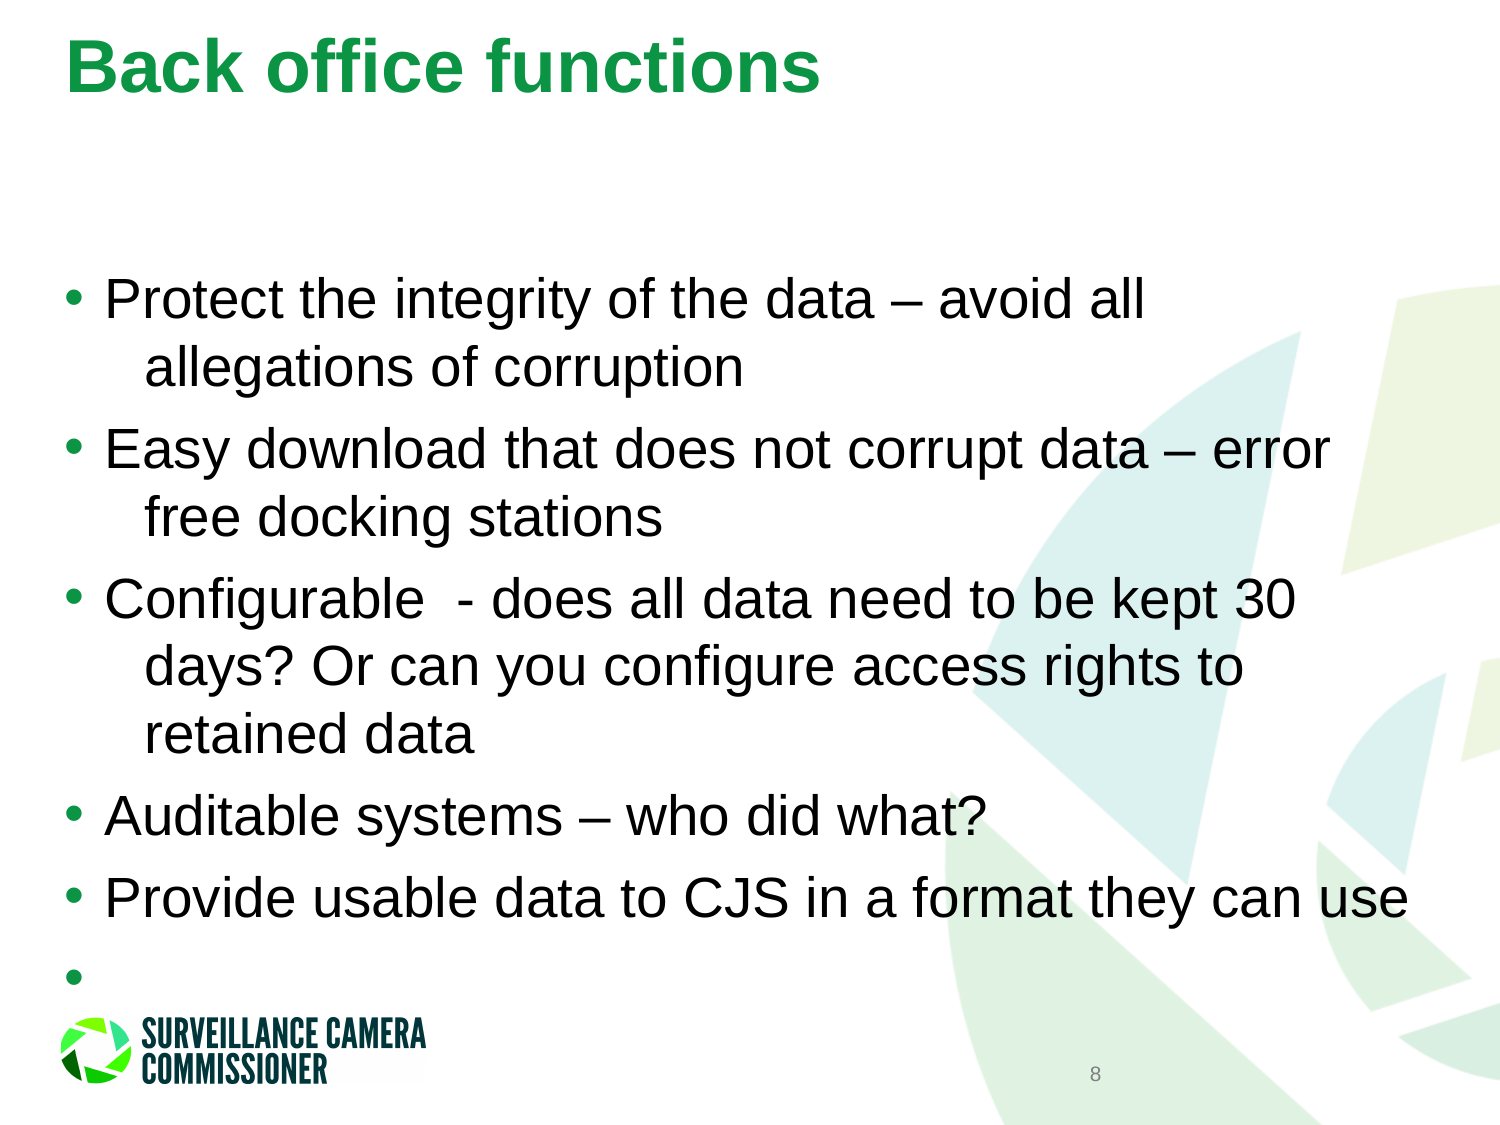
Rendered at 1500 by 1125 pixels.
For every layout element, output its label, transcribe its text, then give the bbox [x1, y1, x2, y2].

list Protect the integrity of the data – avoid all allegations of corruption Easy download that does not corrupt data – error free docking stations Configurable - does all data need to be kept 30 days? Or can you configure access rights to retained data Auditable systems – who did what? Provide usable data to CJS in a format they can use [64, 262, 1415, 988]
title Back office functions [0, 0, 1500, 221]
text_box 8 [1074, 1042, 1426, 1103]
